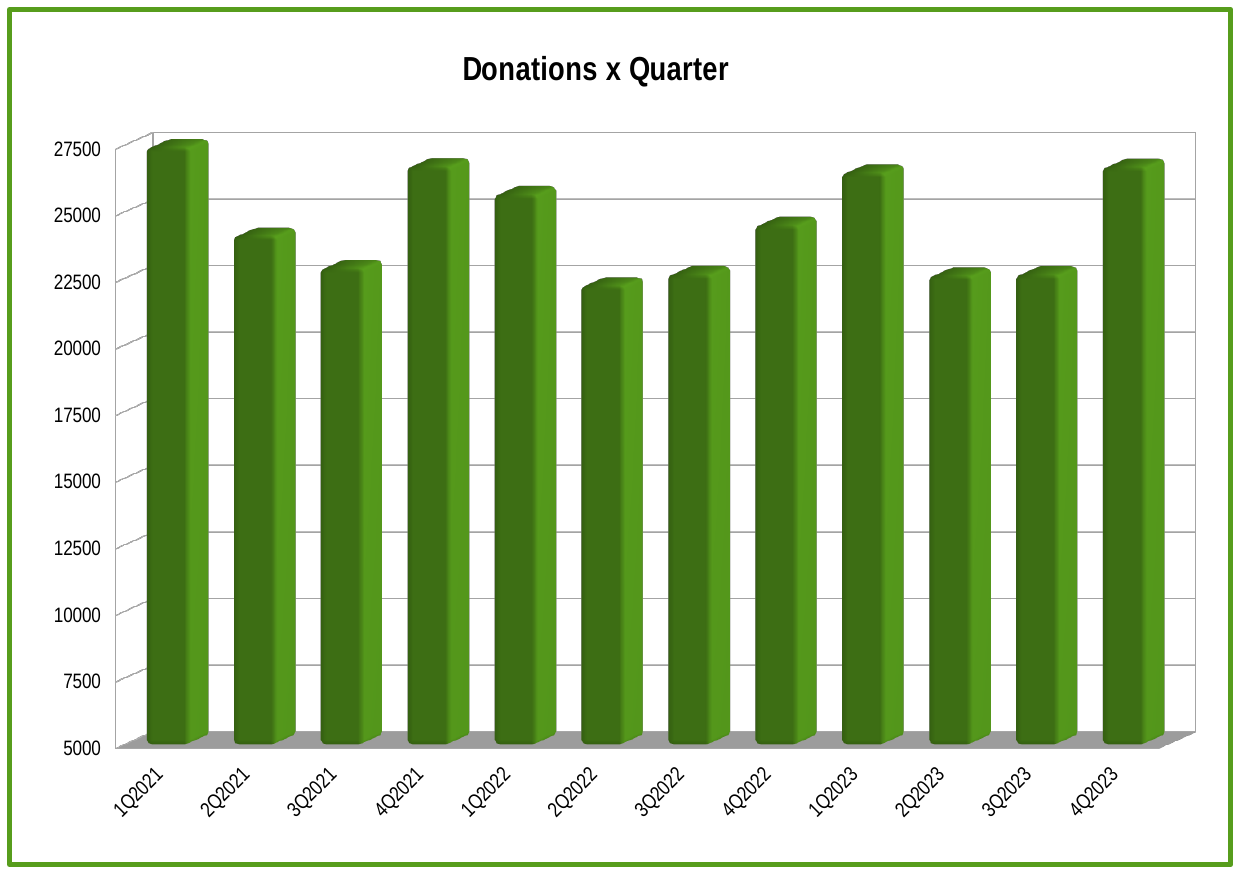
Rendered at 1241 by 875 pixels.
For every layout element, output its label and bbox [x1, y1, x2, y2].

chart [11, 11, 1229, 863]
